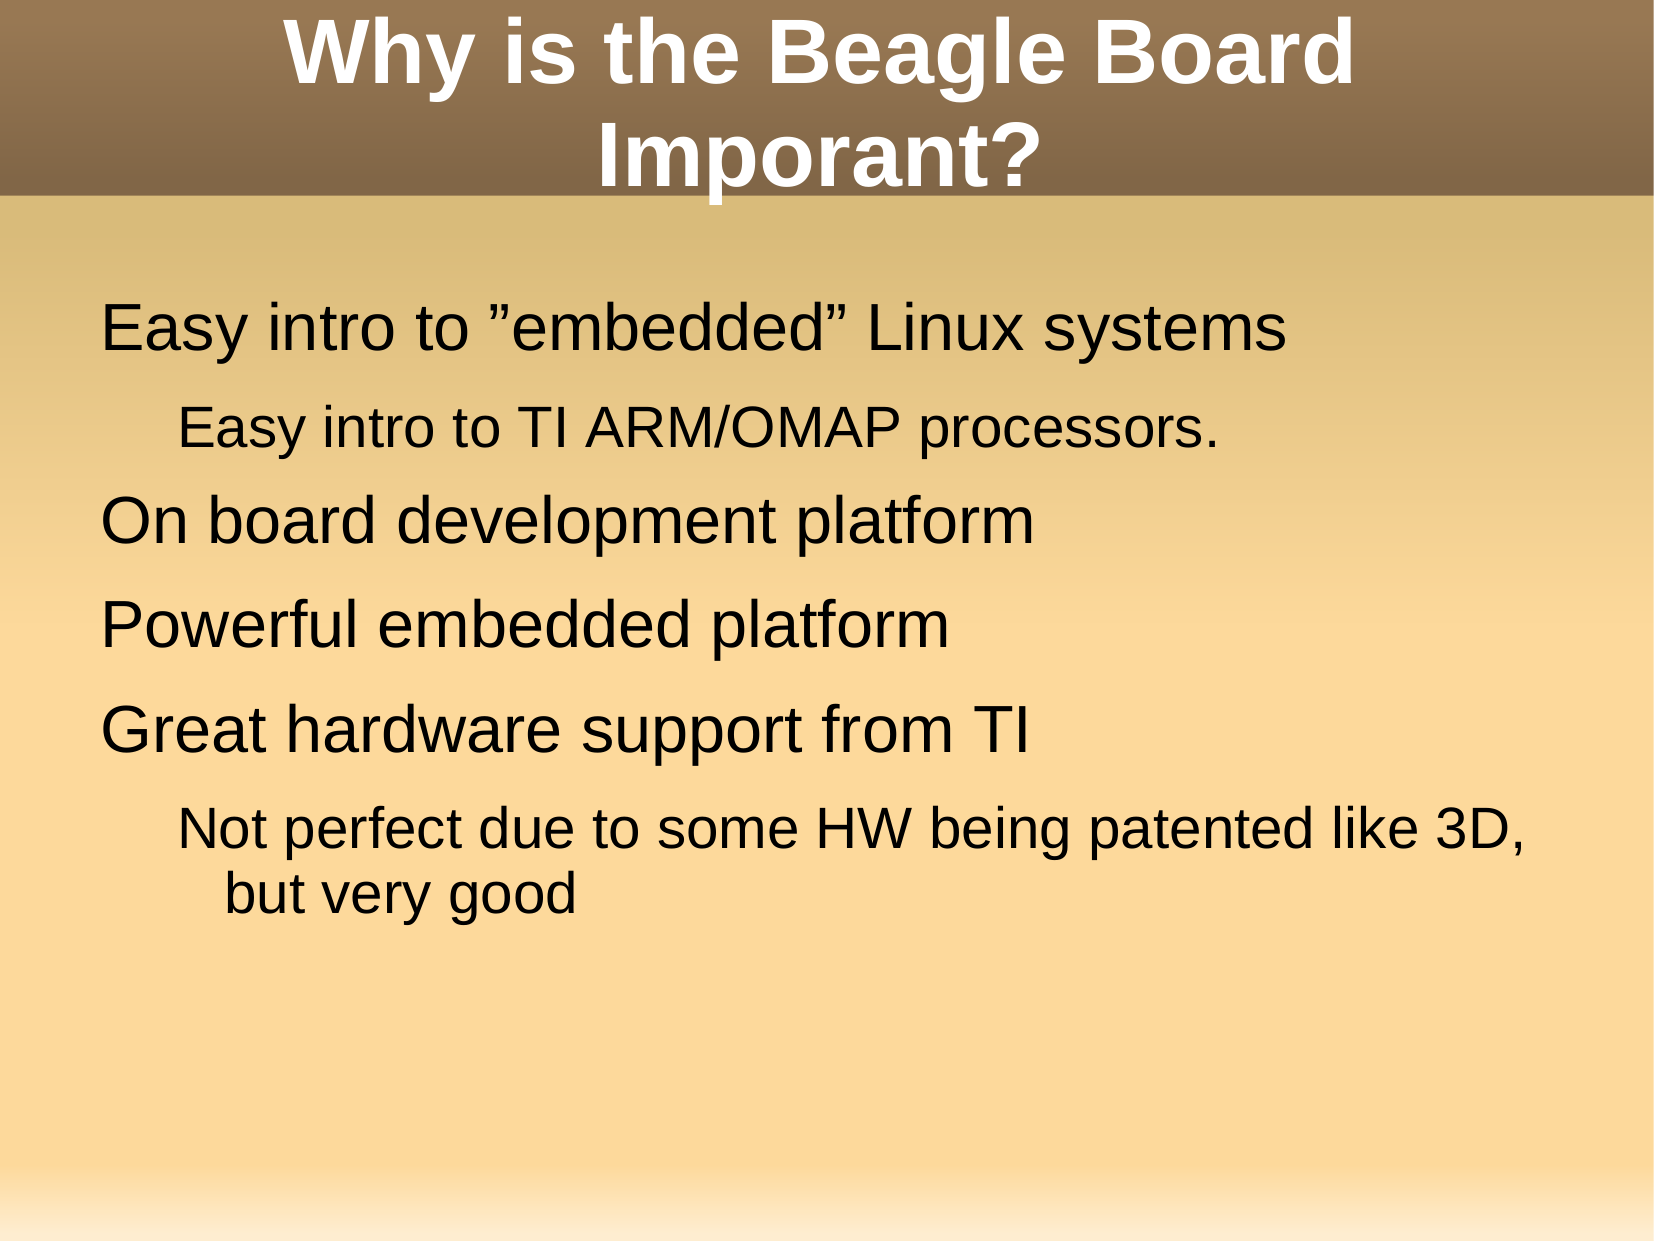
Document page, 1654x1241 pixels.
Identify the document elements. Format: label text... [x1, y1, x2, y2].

list Easy intro to ”embedded” Linux systems Easy intro to TI ARM/OMAP processors. On board development platform Powerful embedded platform Great hardware support from TI Not perfect due to some HW being patented like 3D, but very good [82, 290, 1571, 1094]
title Why is the Beagle Board Imporant? [76, 1, 1565, 207]
picture [0, 0, 1654, 1241]
